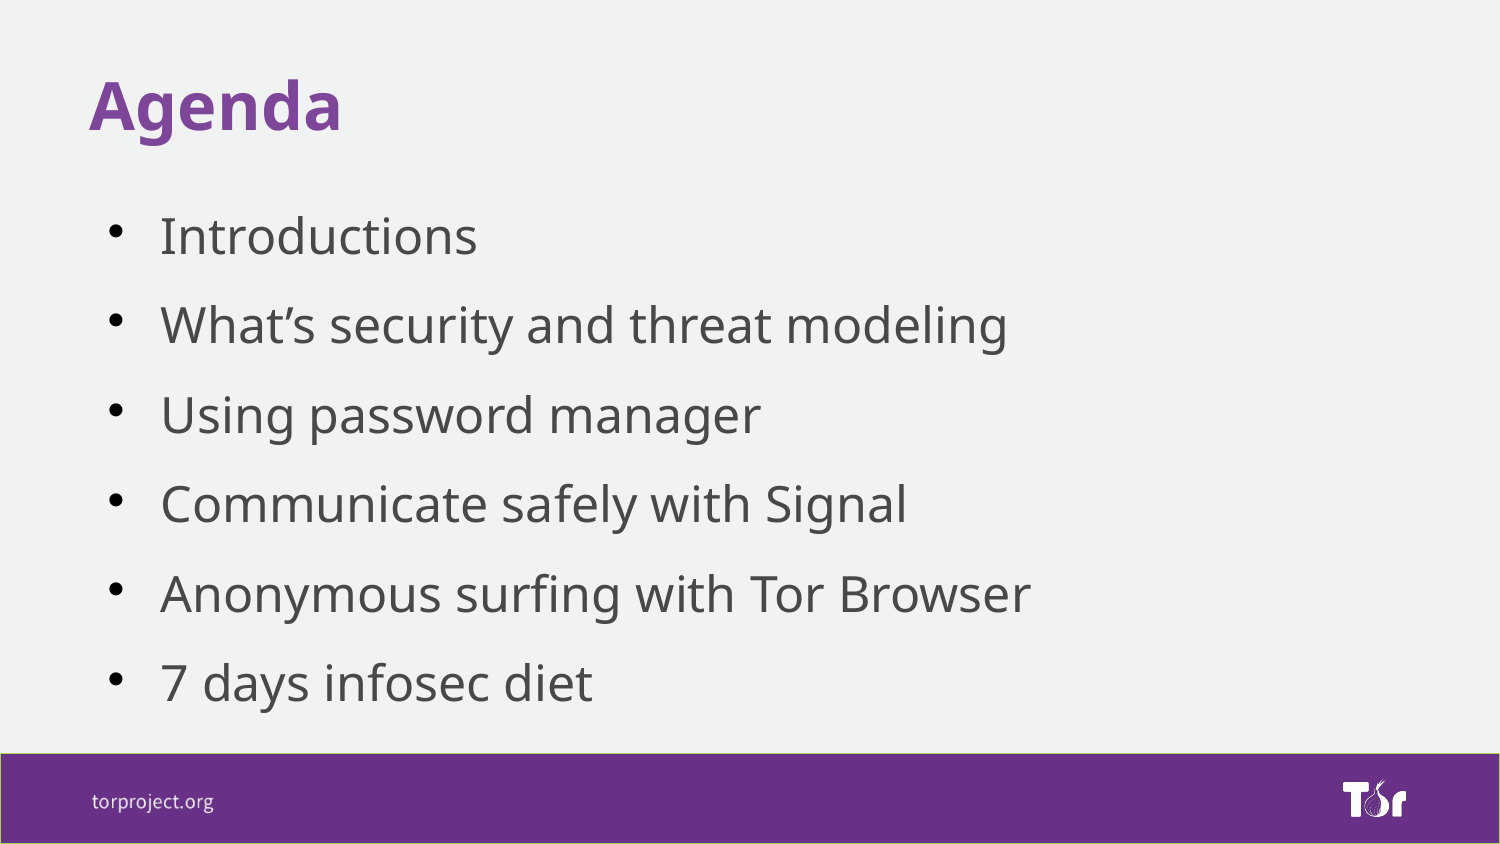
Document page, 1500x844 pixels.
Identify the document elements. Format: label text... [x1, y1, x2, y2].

picture [1343, 778, 1406, 817]
text_box Introductions What’s security and threat modeling Using password manager Communicate safely with Signal Anonymous surfing with Tor Browser 7 days infosec diet [74, 196, 1425, 754]
text_box Agenda [74, 33, 1425, 174]
picture [75, 780, 604, 821]
